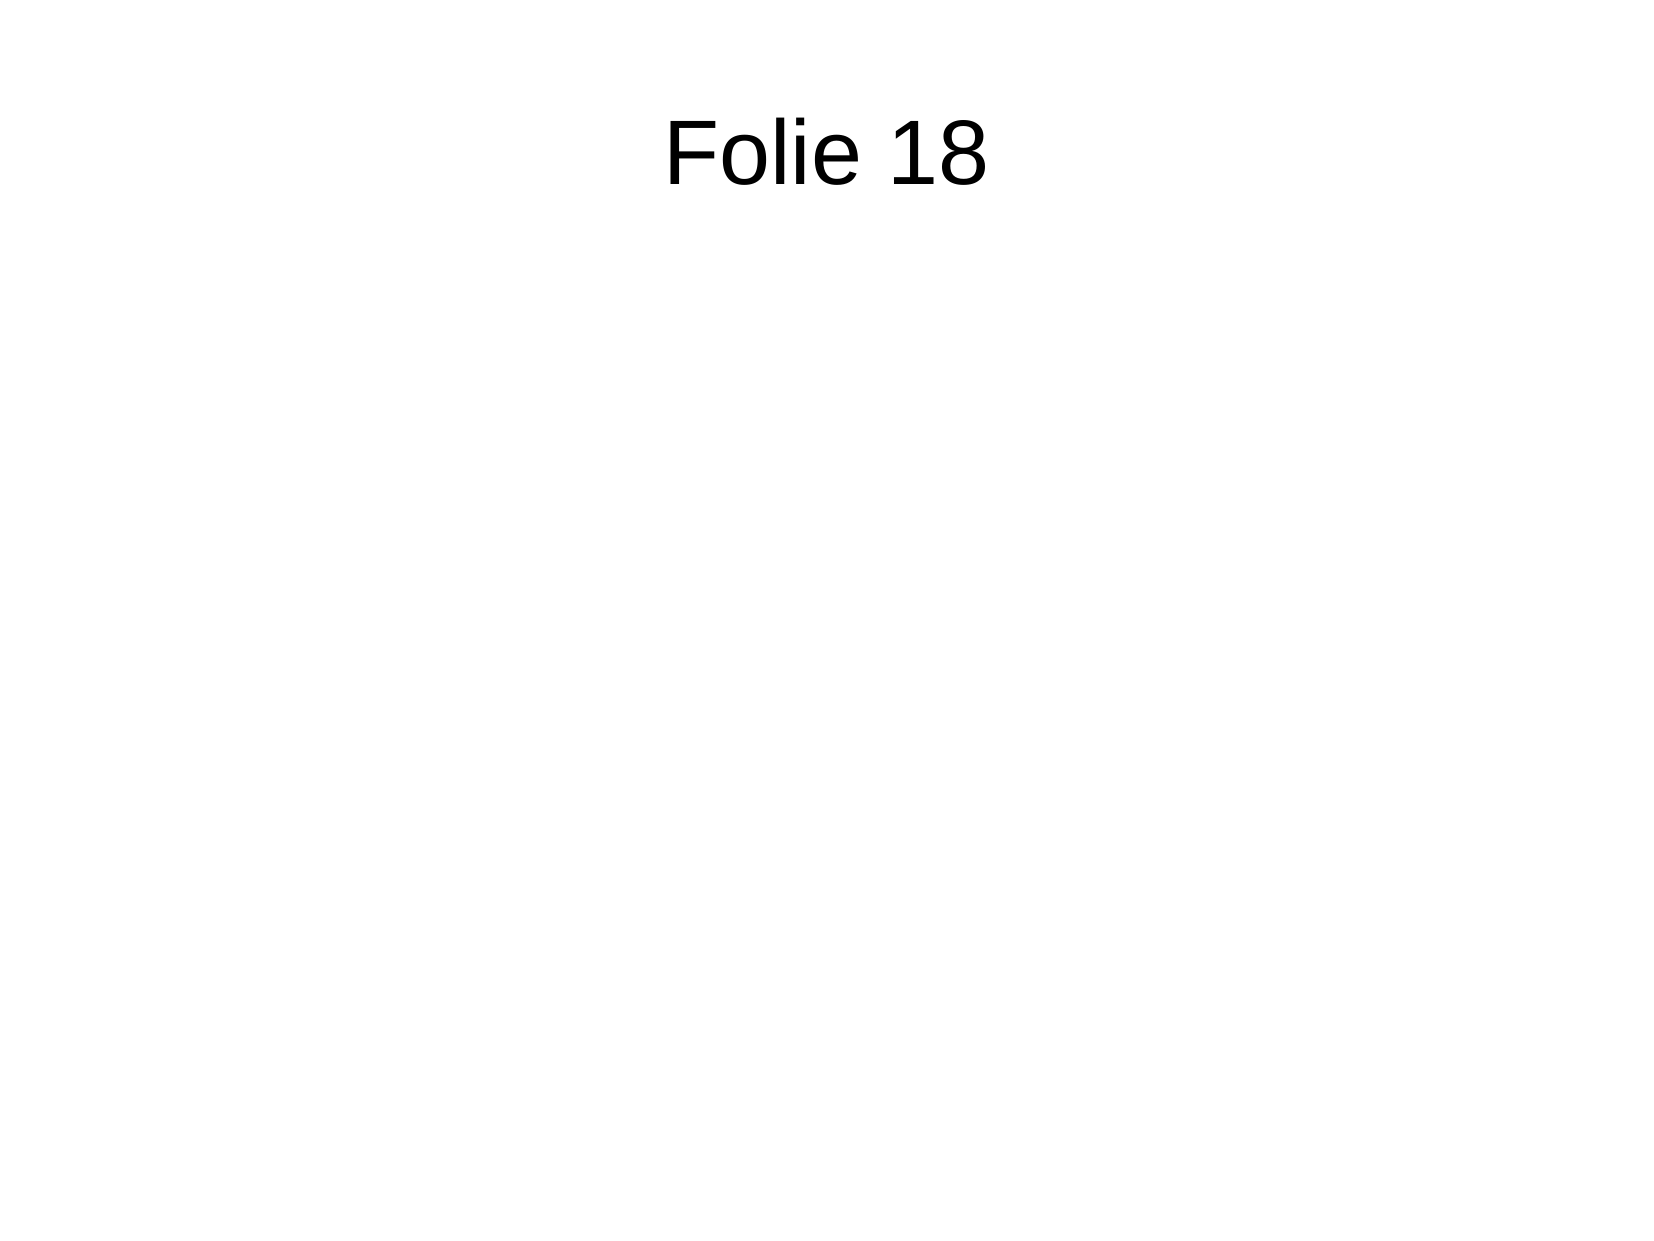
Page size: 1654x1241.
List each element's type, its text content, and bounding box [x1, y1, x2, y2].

title Folie 18 [82, 49, 1571, 257]
